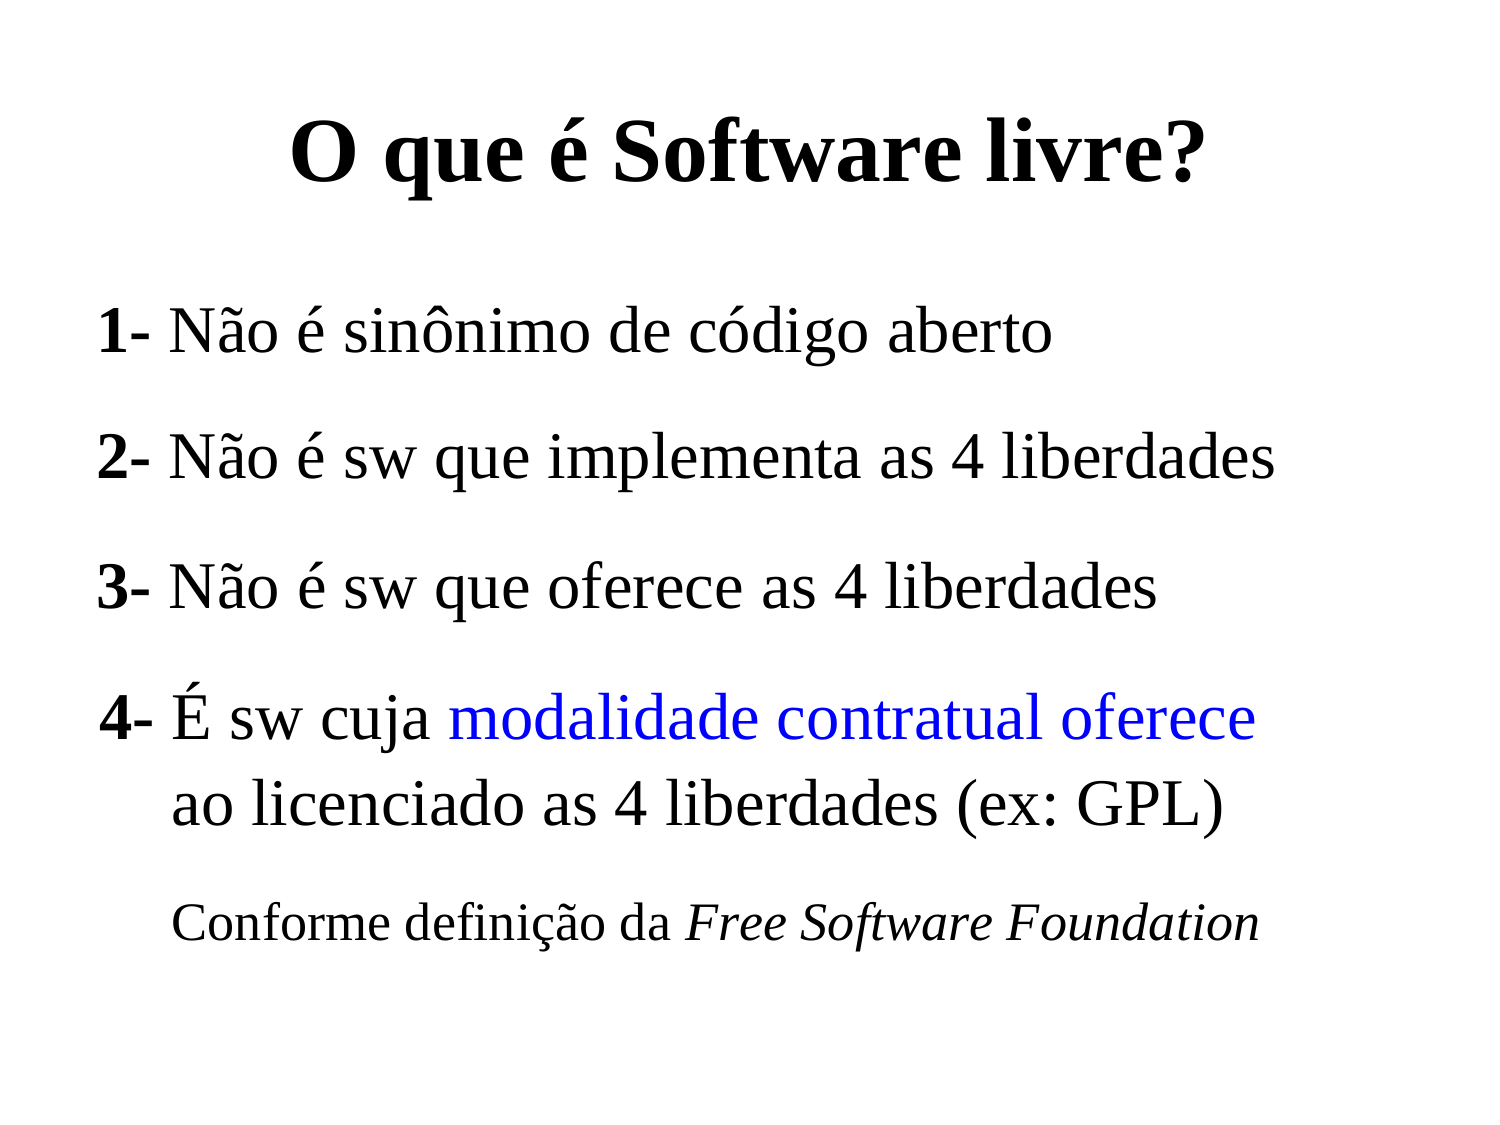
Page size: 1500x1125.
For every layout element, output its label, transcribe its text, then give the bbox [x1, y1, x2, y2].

text_box 1- Não é sinônimo de código aberto 2- Não é sw que implementa as 4 liberdades 3- Não é sw que oferece as 4 liberdades 4- É sw cuja modalidade contratual oferece ao licenciado as 4 liberdades (ex: GPL) Conforme definição da Free Software Foundation [96, 288, 1414, 974]
title O que é Software livre? [0, 78, 1500, 218]
